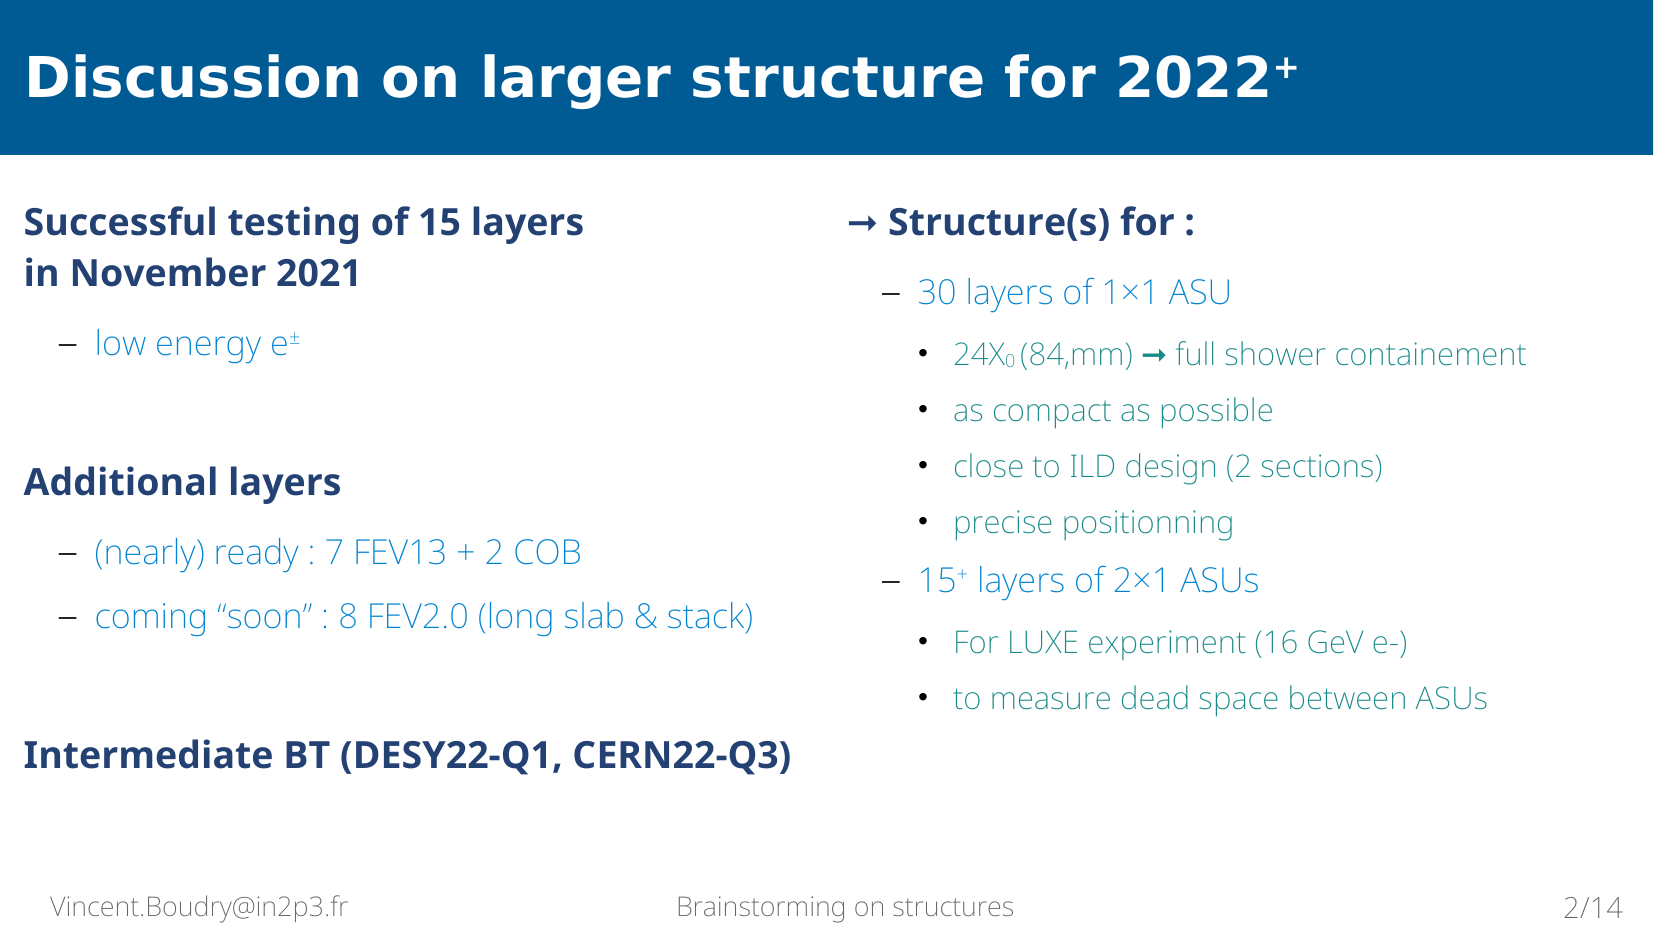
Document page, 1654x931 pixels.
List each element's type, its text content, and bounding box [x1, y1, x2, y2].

list ➞ Structure(s) for : 30 layers of 1×1 ASU 24X0 (84,mm) ➞ full shower containement as compact as possible close to ILD design (2 sections) precise positionning 15+ layers of 2×1 ASUs For LUXE experiment (16 GeV e-) to measure dead space between ASUs [846, 195, 1631, 867]
title Discussion on larger structure for 2022+ [24, 12, 1635, 143]
list Successful testing of 15 layers in November 2021 low energy e± Additional layers (nearly) ready : 7 FEV13 + 2 COB coming “soon” : 8 FEV2.0 (long slab & stack) Intermediate BT (DESY22-Q1, CERN22-Q3) [23, 195, 808, 867]
